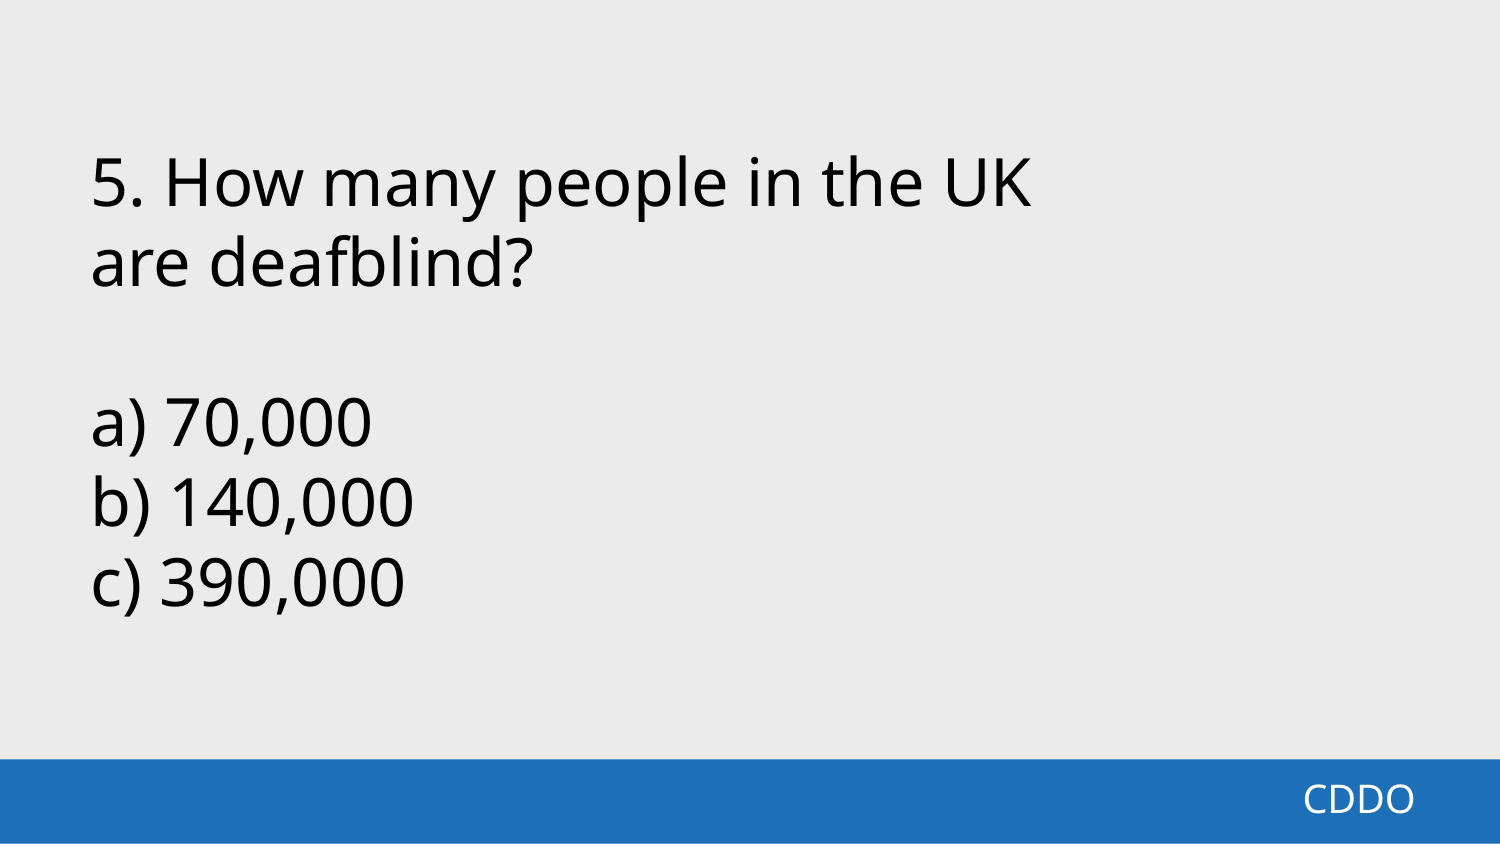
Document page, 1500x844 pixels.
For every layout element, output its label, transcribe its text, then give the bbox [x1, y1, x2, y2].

text_box 5. How many people in the UK are deafblind? a) 70,000 b) 140,000 c) 390,000 [87, 0, 1416, 760]
